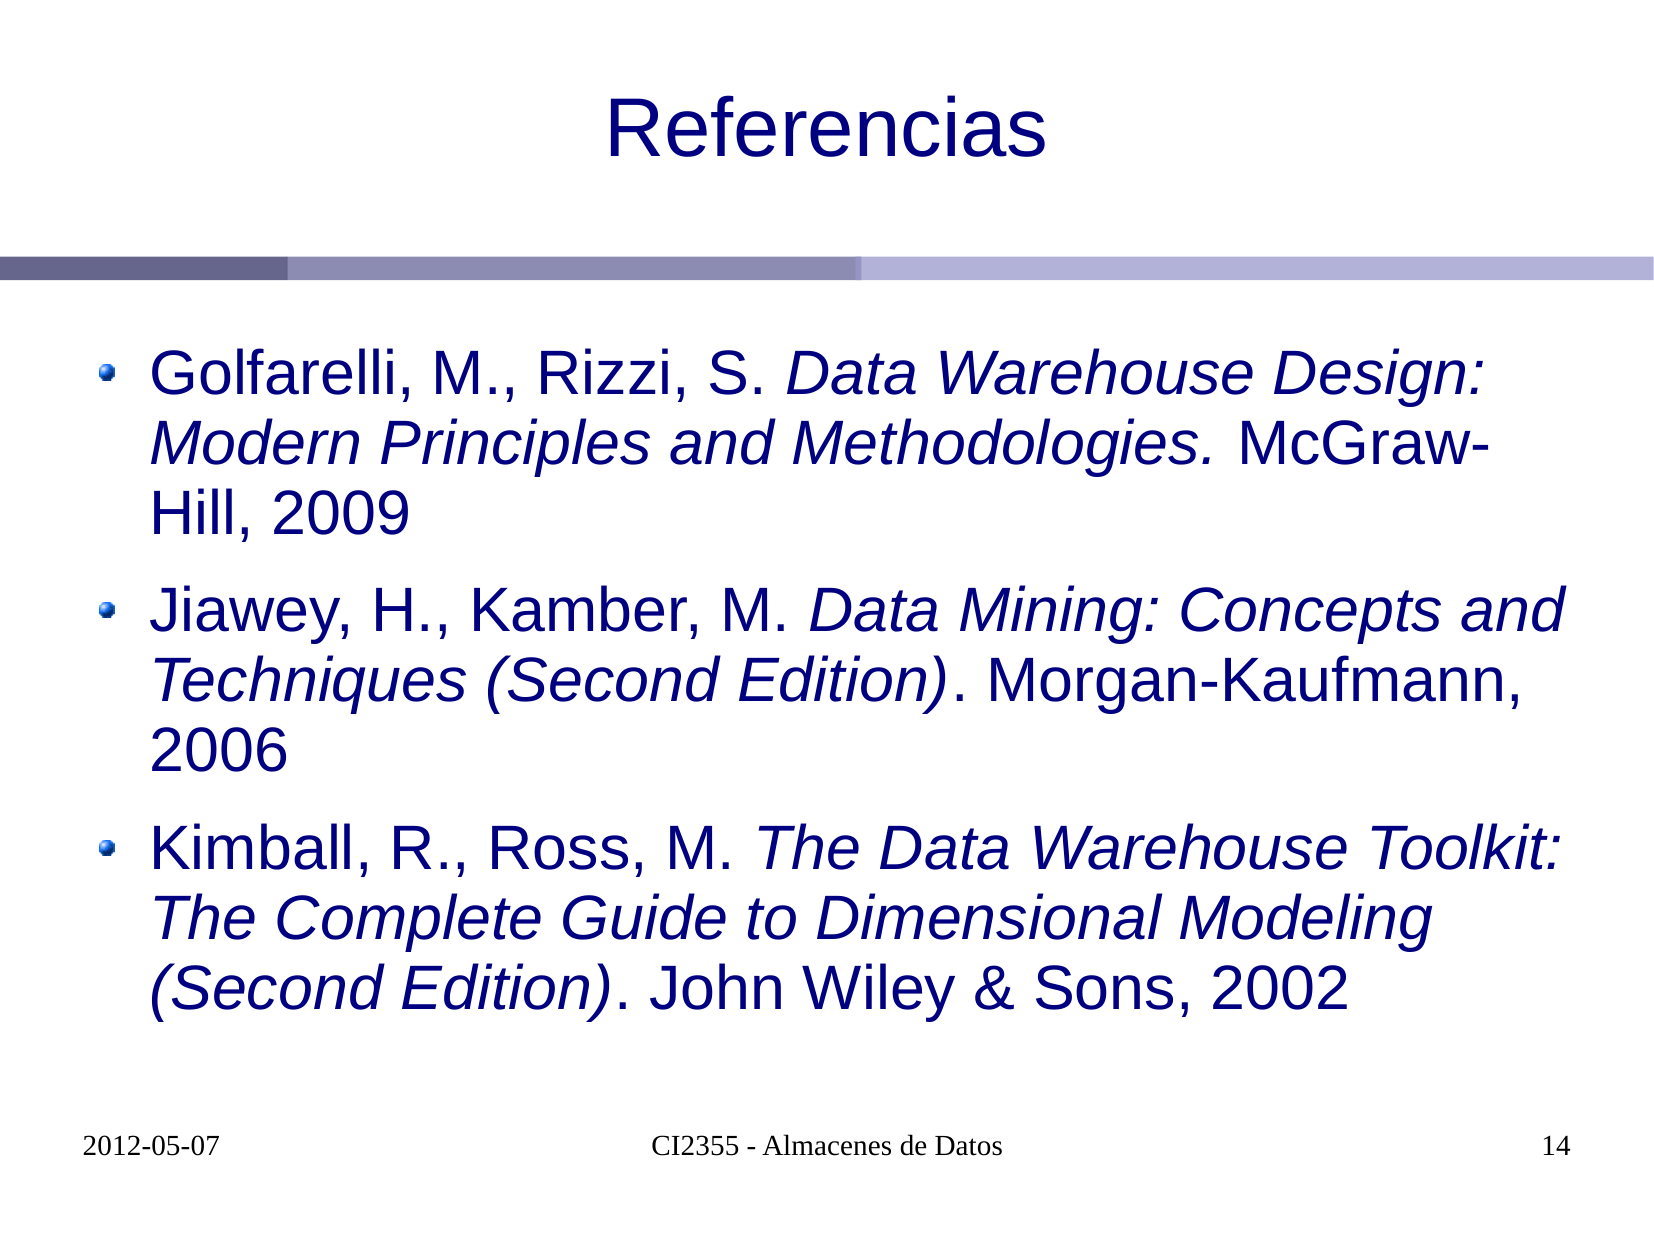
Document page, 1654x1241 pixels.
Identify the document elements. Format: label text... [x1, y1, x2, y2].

title Referencias [0, 0, 1654, 257]
list Golfarelli, M., Rizzi, S. Data Warehouse Design: Modern Principles and Methodologies. McGraw-Hill, 2009 Jiawey, H., Kamber, M. Data Mining: Concepts and Techniques (Second Edition). Morgan-Kaufmann, 2006 Kimball, R., Ross, M. The Data Warehouse Toolkit: The Complete Guide to Dimensional Modeling (Second Edition). John Wiley & Sons, 2002 [82, 337, 1571, 1057]
